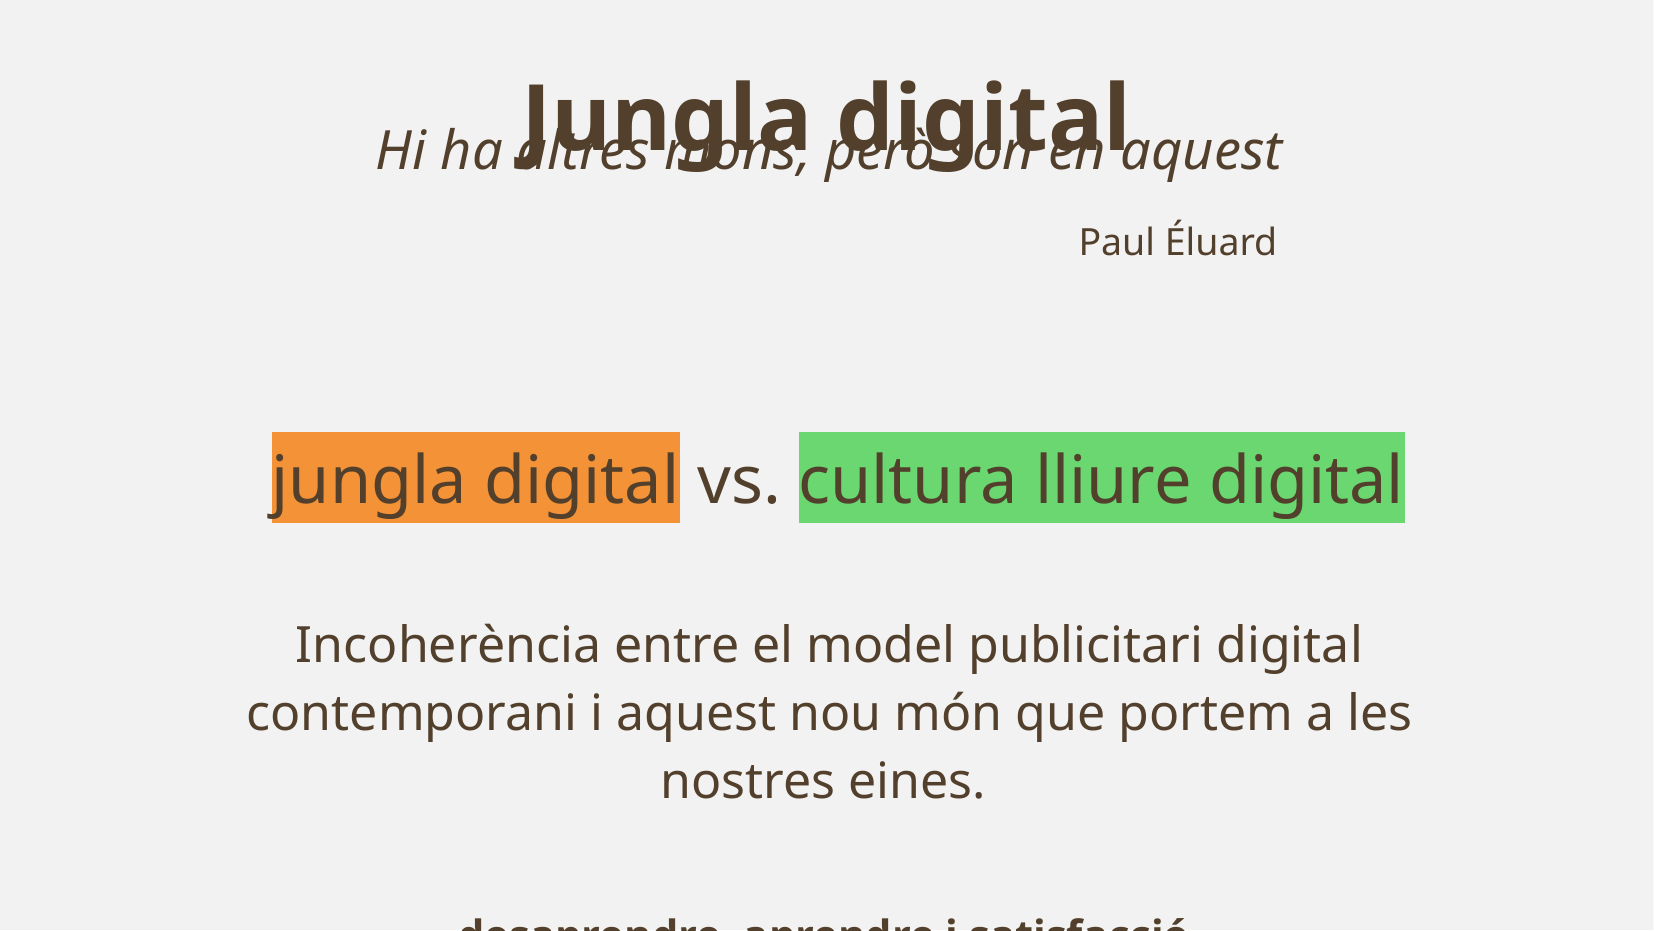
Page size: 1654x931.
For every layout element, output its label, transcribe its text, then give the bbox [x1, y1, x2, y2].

subtitle Hi ha altres mons, però són en aquest Paul Éluard jungla digital vs. cultura lliure digital Incoherència entre el model publicitari digital contemporani i aquest nou món que portem a les nostres eines. desaprendre, aprendre i satisfacció [165, 199, 1495, 875]
title Jungla digital [82, 37, 1571, 193]
